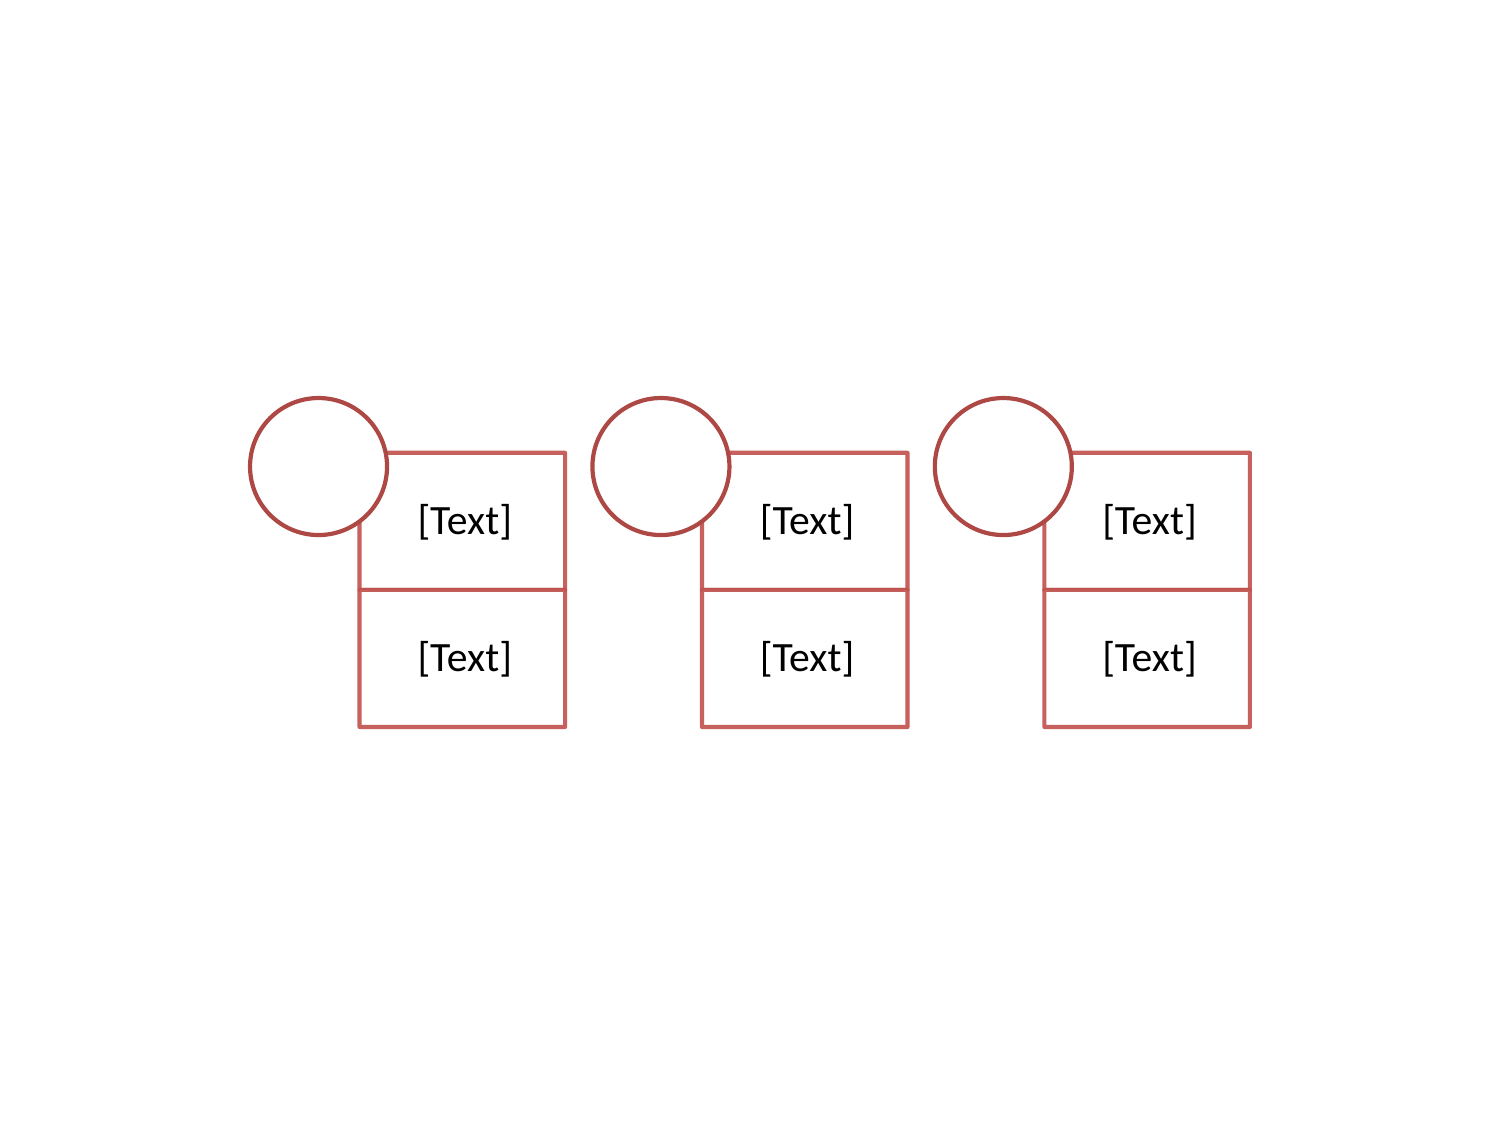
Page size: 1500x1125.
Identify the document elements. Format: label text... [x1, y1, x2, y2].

text_box [Text] [701, 452, 908, 589]
text_box [Text] [359, 589, 566, 727]
text_box [Text] [359, 452, 566, 589]
text_box [Text] [1044, 452, 1250, 589]
text_box [592, 398, 730, 536]
text_box [934, 398, 1072, 536]
text_box [Text] [701, 589, 908, 727]
text_box [250, 398, 388, 536]
text_box [Text] [1044, 589, 1250, 727]
